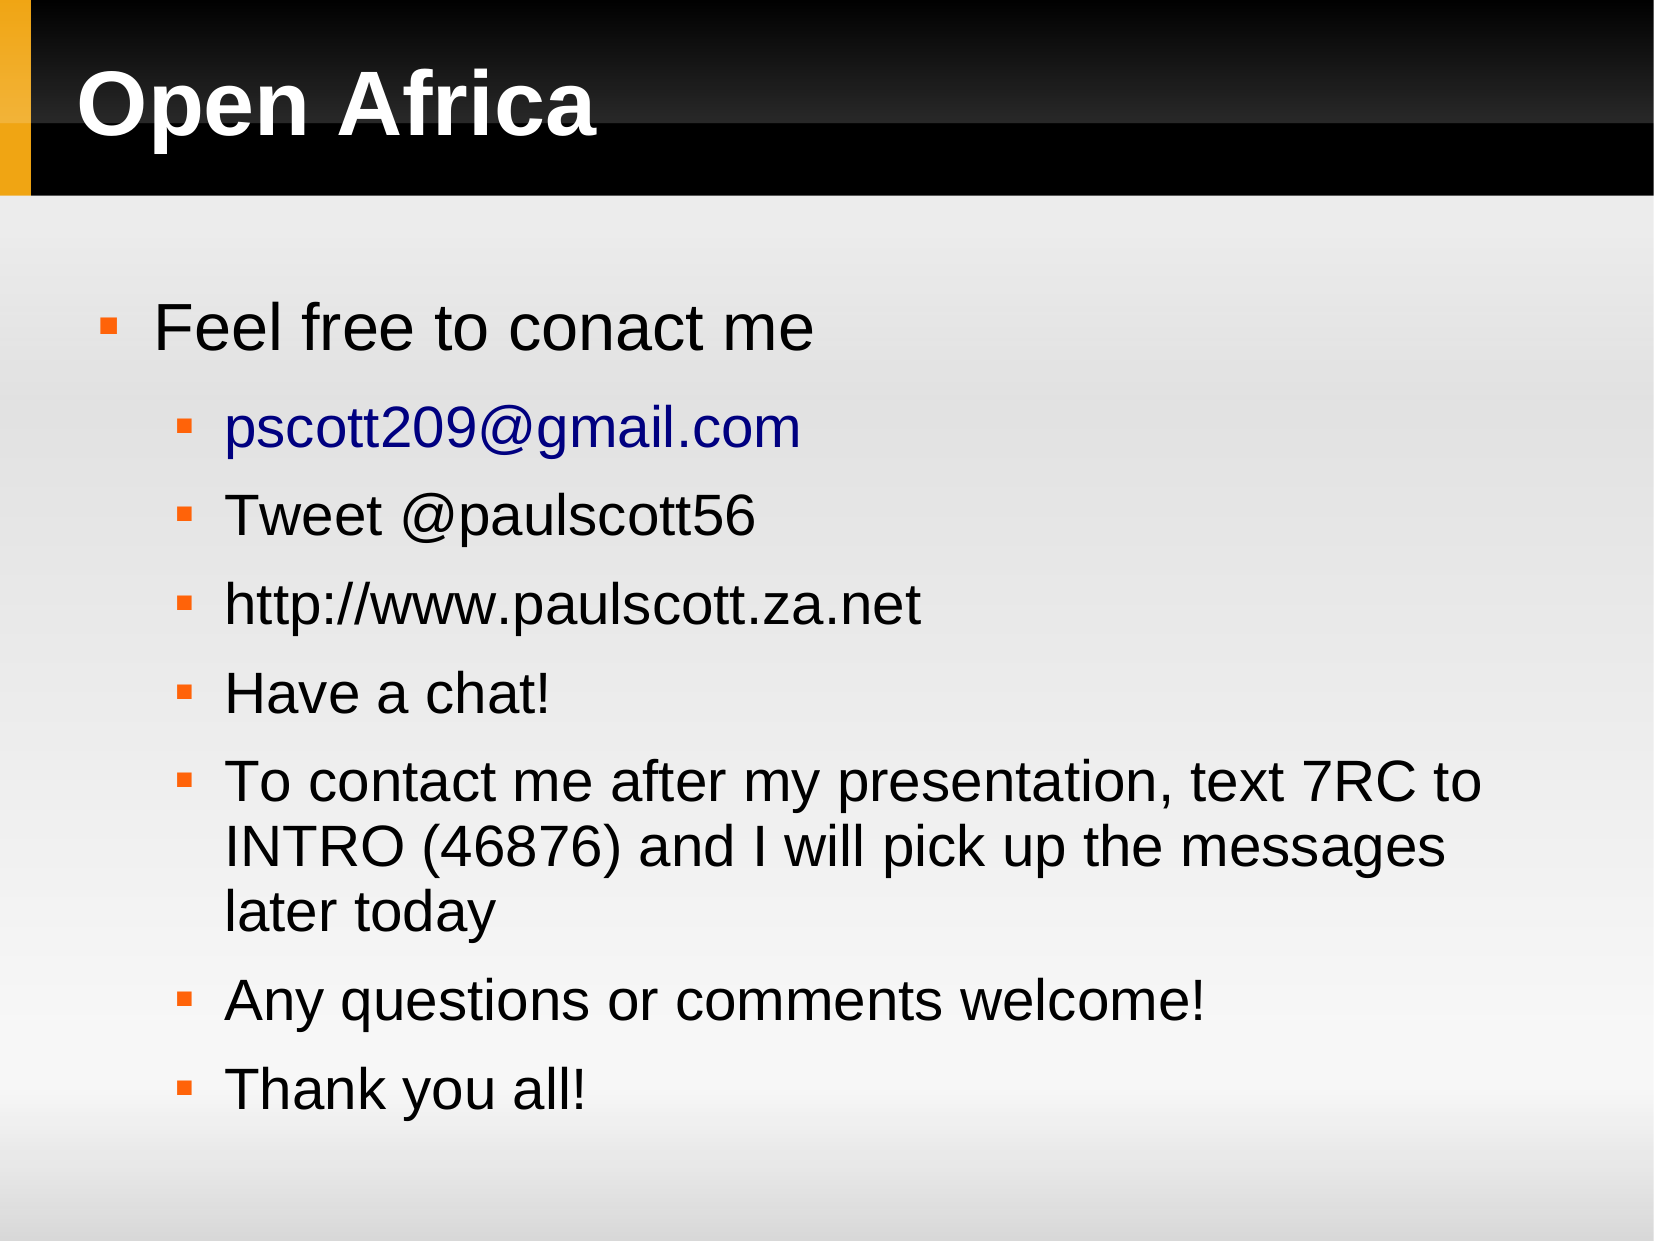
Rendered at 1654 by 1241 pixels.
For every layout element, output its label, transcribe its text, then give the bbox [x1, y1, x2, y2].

picture [0, 0, 1654, 1241]
list Feel free to conact me pscott209@gmail.com Tweet @paulscott56 http://www.paulscott.za.net Have a chat! To contact me after my presentation, text 7RC to INTRO (46876) and I will pick up the messages later today Any questions or comments welcome! Thank you all! [82, 290, 1571, 1122]
title Open Africa [76, 0, 1565, 208]
